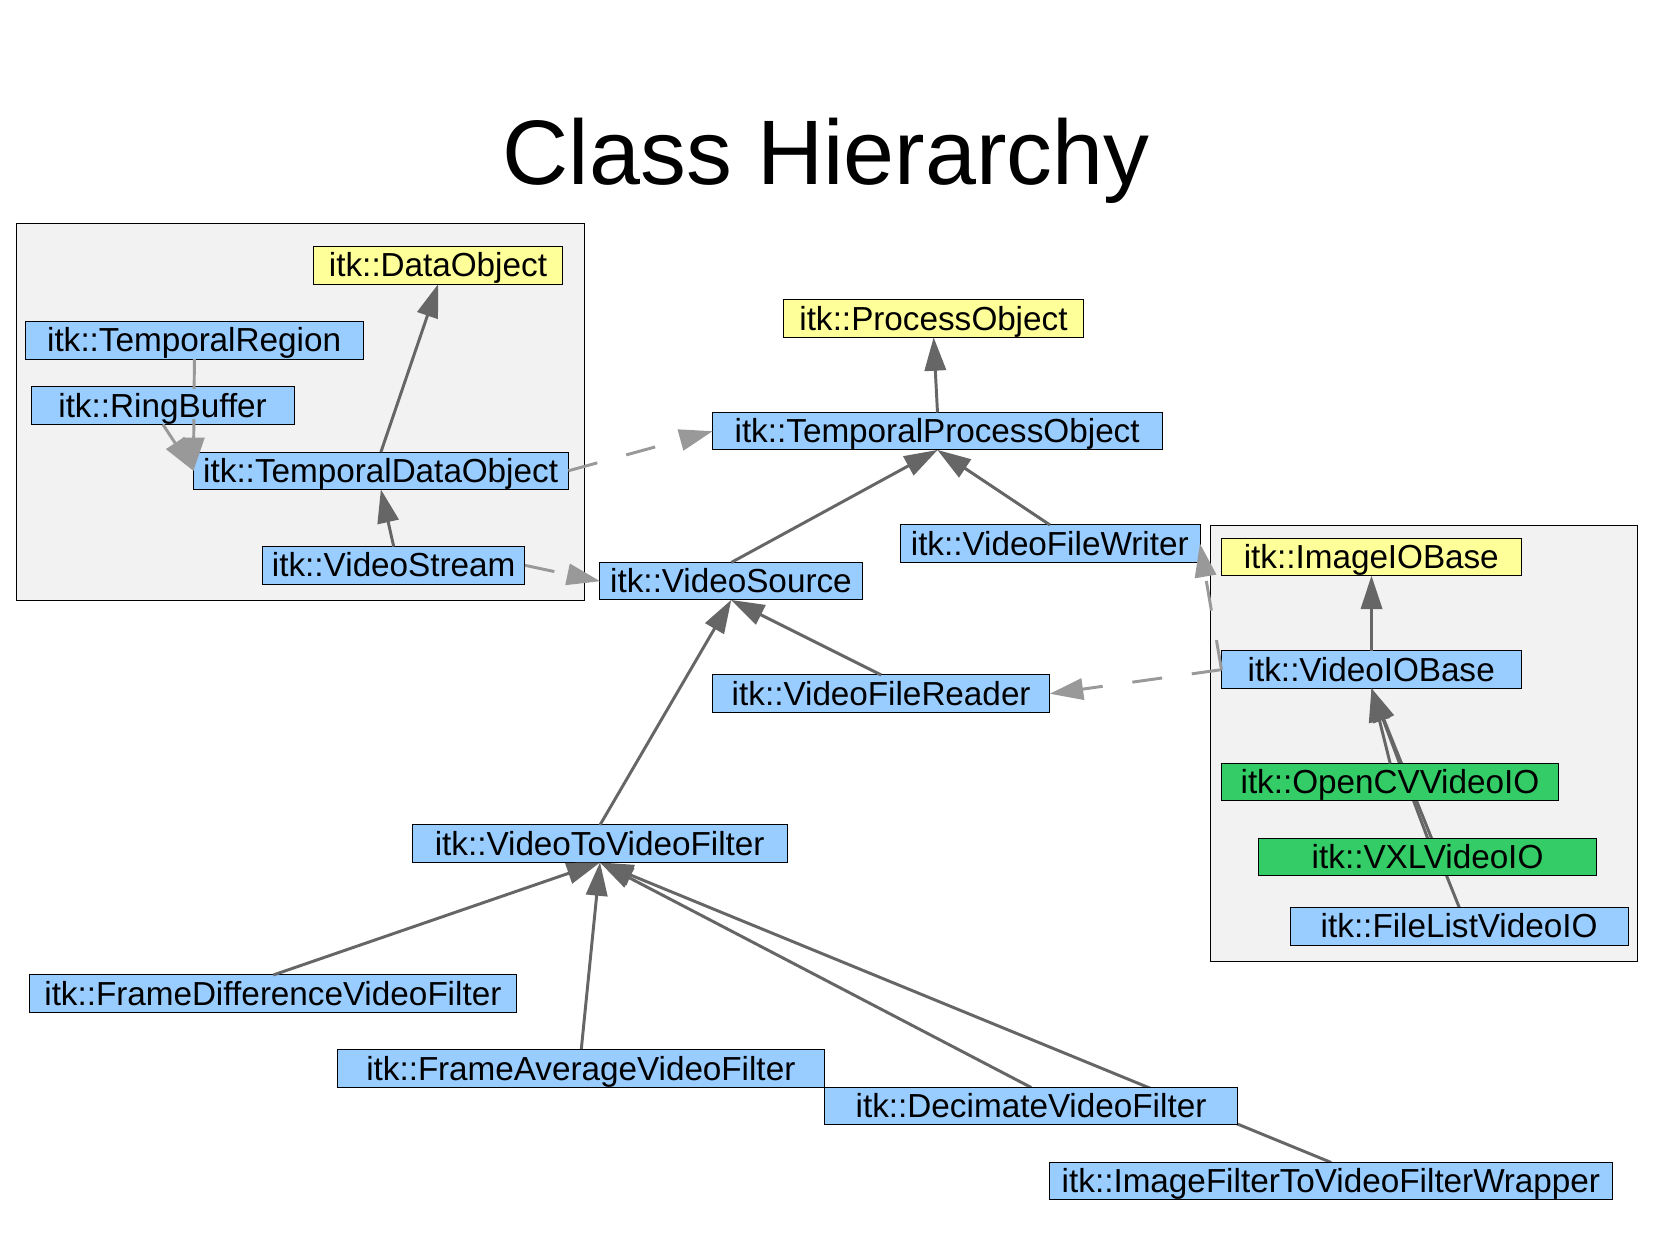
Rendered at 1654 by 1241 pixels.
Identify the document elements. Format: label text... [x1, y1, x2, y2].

text_box itk::ProcessObject [783, 299, 1084, 338]
text_box itk::VideoFileWriter [900, 524, 1201, 563]
text_box itk::FrameDifferenceVideoFilter [29, 974, 517, 1013]
text_box itk::ImageIOBase [1221, 538, 1522, 576]
text_box itk::DecimateVideoFilter [824, 1087, 1238, 1125]
text_box itk::RingBuffer [31, 386, 295, 425]
text_box itk::VideoFileReader [712, 674, 1050, 713]
text_box itk::ImageFilterToVideoFilterWrapper [1049, 1162, 1613, 1200]
text_box itk::VideoToVideoFilter [412, 824, 788, 863]
text_box itk::FileListVideoIO [1290, 907, 1629, 946]
text_box itk::TemporalDataObject [193, 452, 569, 490]
text_box itk::VideoStream [262, 546, 525, 585]
text_box [1210, 525, 1638, 962]
title Class Hierarchy [82, 56, 1571, 250]
text_box [1384, 729, 1397, 763]
text_box itk::VXLVideoIO [1258, 838, 1597, 876]
text_box [383, 250, 585, 468]
text_box itk::VideoIOBase [1221, 650, 1522, 689]
text_box itk::DataObject [313, 246, 563, 285]
text_box itk::OpenCVVideoIO [1221, 763, 1559, 801]
text_box itk::TemporalProcessObject [712, 412, 1163, 450]
text_box itk::VideoSource [599, 562, 863, 600]
text_box itk::TemporalRegion [25, 321, 364, 360]
text_box itk::FrameAverageVideoFilter [337, 1049, 825, 1088]
text_box [166, 425, 192, 441]
text_box [16, 223, 585, 601]
